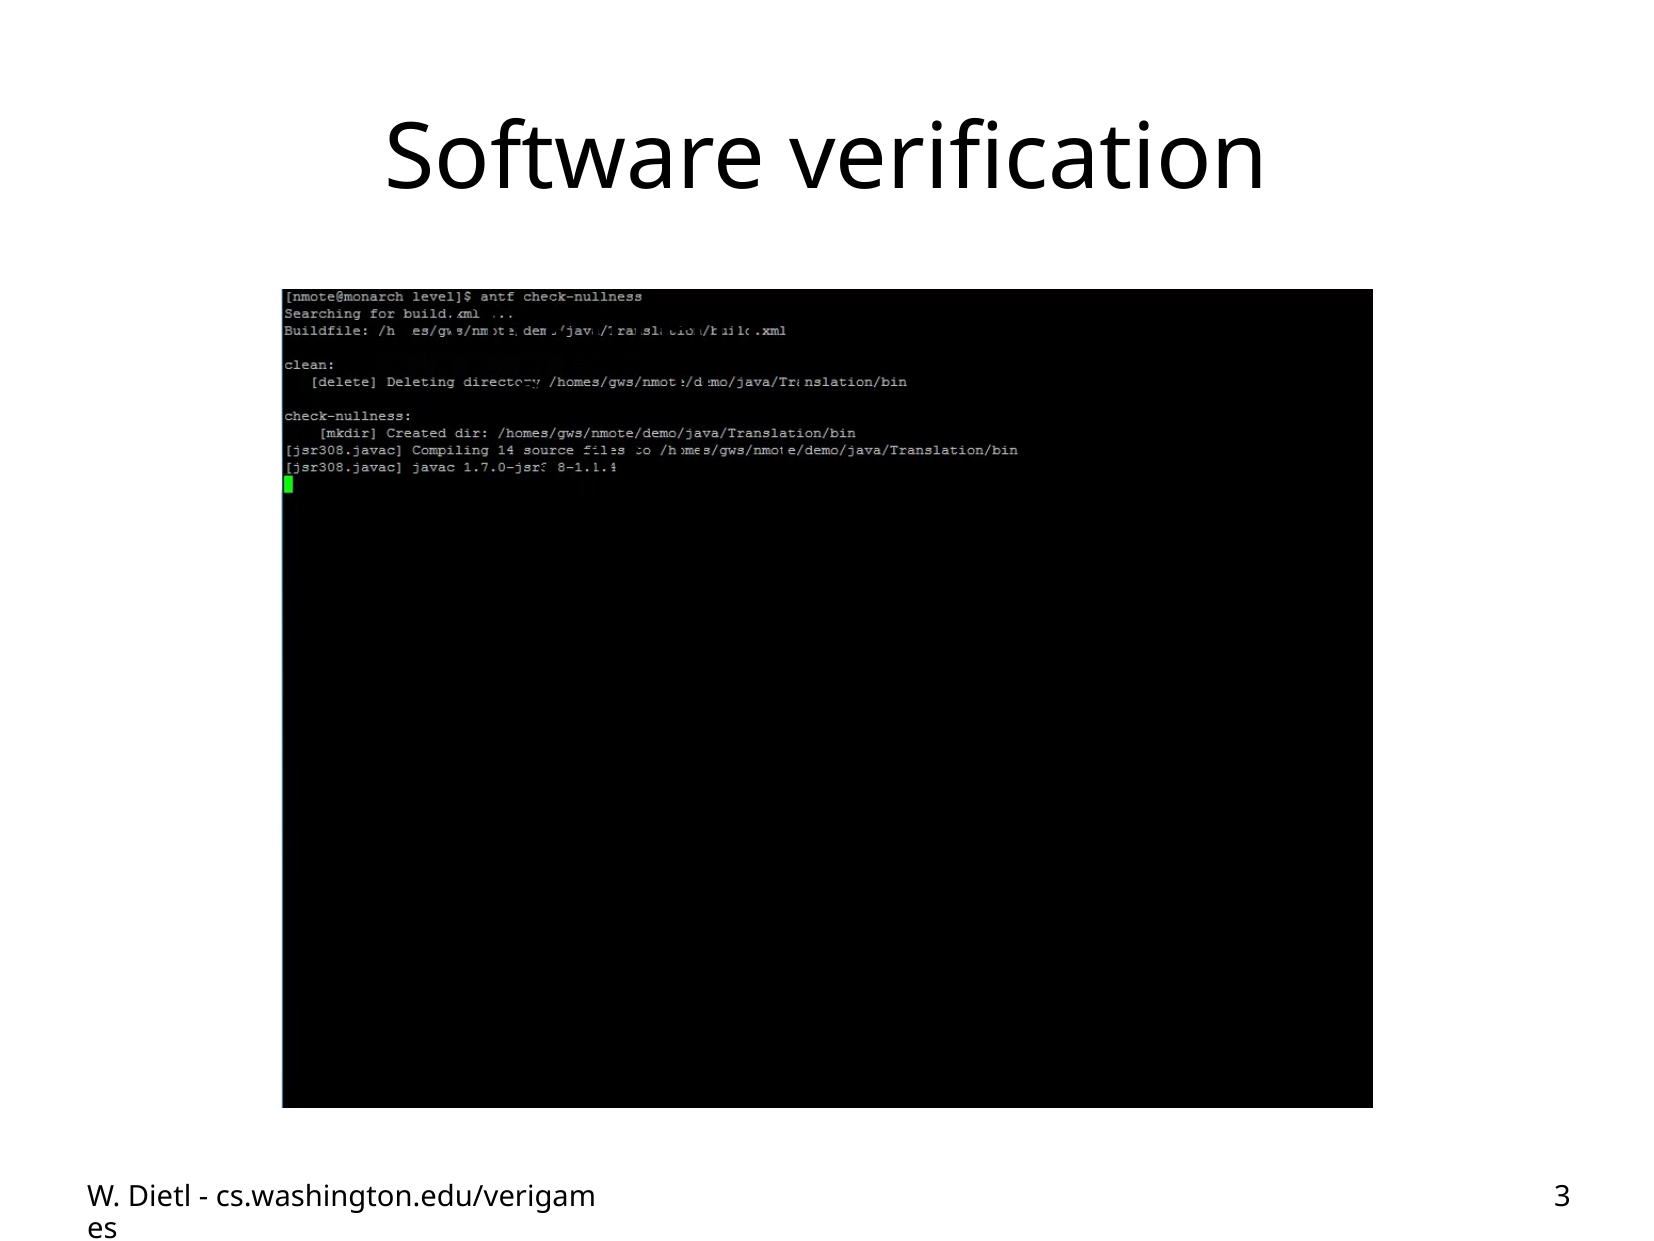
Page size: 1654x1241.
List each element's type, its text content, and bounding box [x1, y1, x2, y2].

title Software verification [82, 49, 1571, 257]
picture [281, 289, 1373, 1108]
